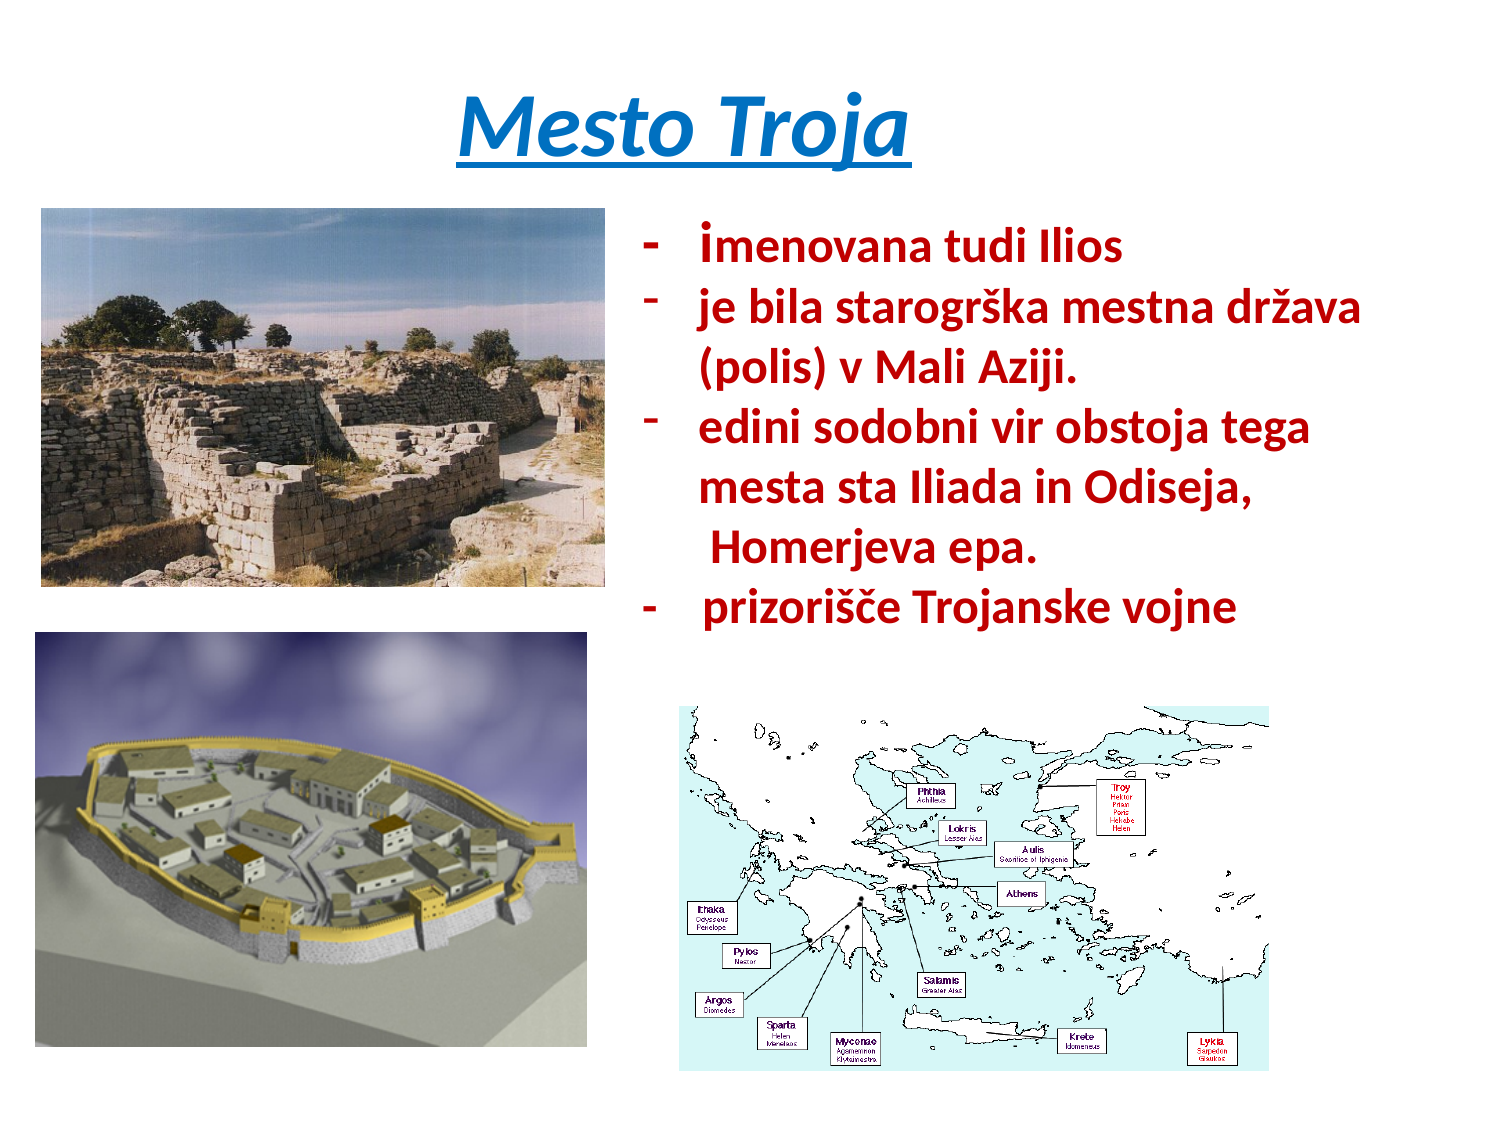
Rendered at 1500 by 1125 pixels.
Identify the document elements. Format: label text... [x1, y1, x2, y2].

picture [41, 208, 605, 587]
text_box - imenovana tudi Ilios je bila starogrška mestna država (polis) v Mali Aziji. edini sodobni vir obstoja tega mesta sta Iliada in Odiseja, Homerjeva epa. - prizorišče Trojanske vojne [627, 196, 1420, 642]
title Mesto Troja [75, 30, 1294, 209]
picture [679, 706, 1269, 1072]
picture [35, 632, 587, 1047]
